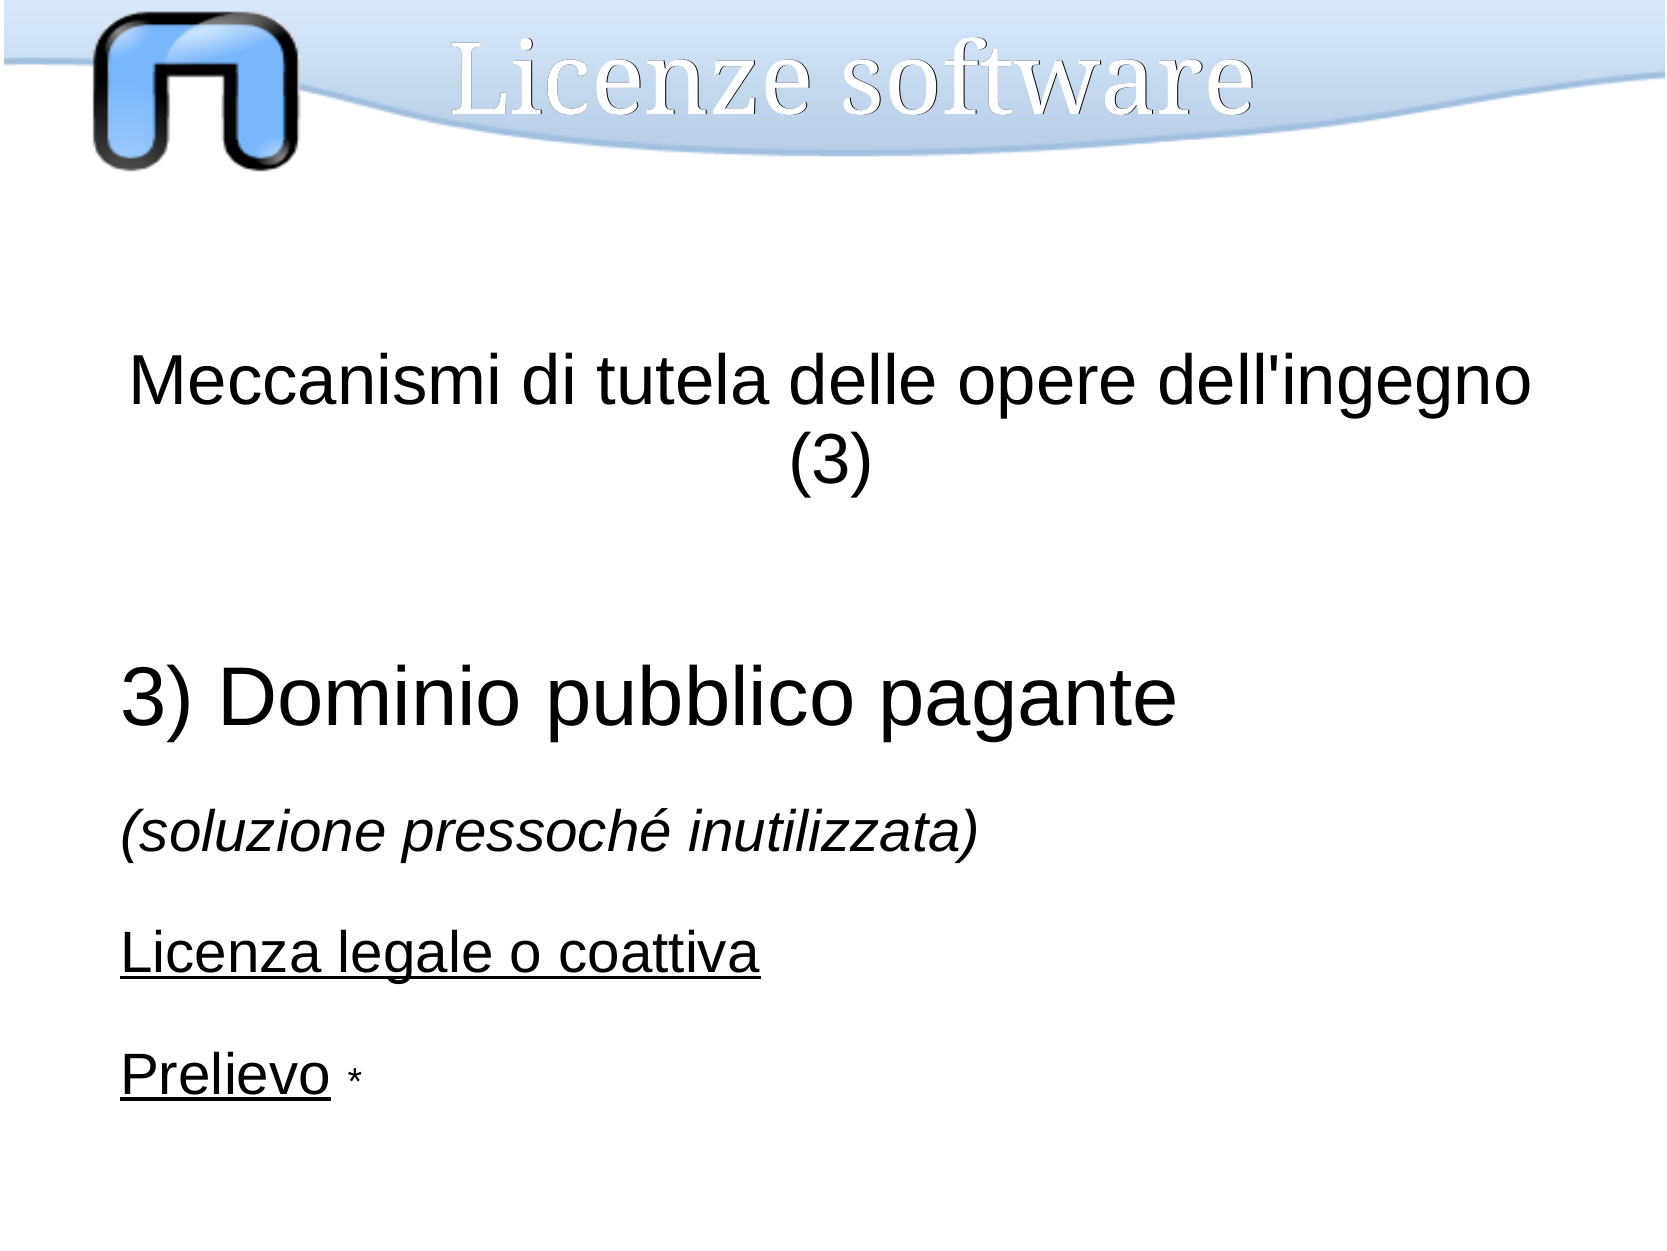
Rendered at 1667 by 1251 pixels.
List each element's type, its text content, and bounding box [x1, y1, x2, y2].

text_box Licenze software [407, 0, 1443, 168]
title Meccanismi di tutela delle opere dell'ingegno (3) [81, 315, 1582, 524]
subtitle 3) Dominio pubblico pagante (soluzione pressoché inutilizzata) Licenza legale o coattiva Prelievo * [78, 483, 1579, 1194]
picture [0, 0, 1667, 1251]
